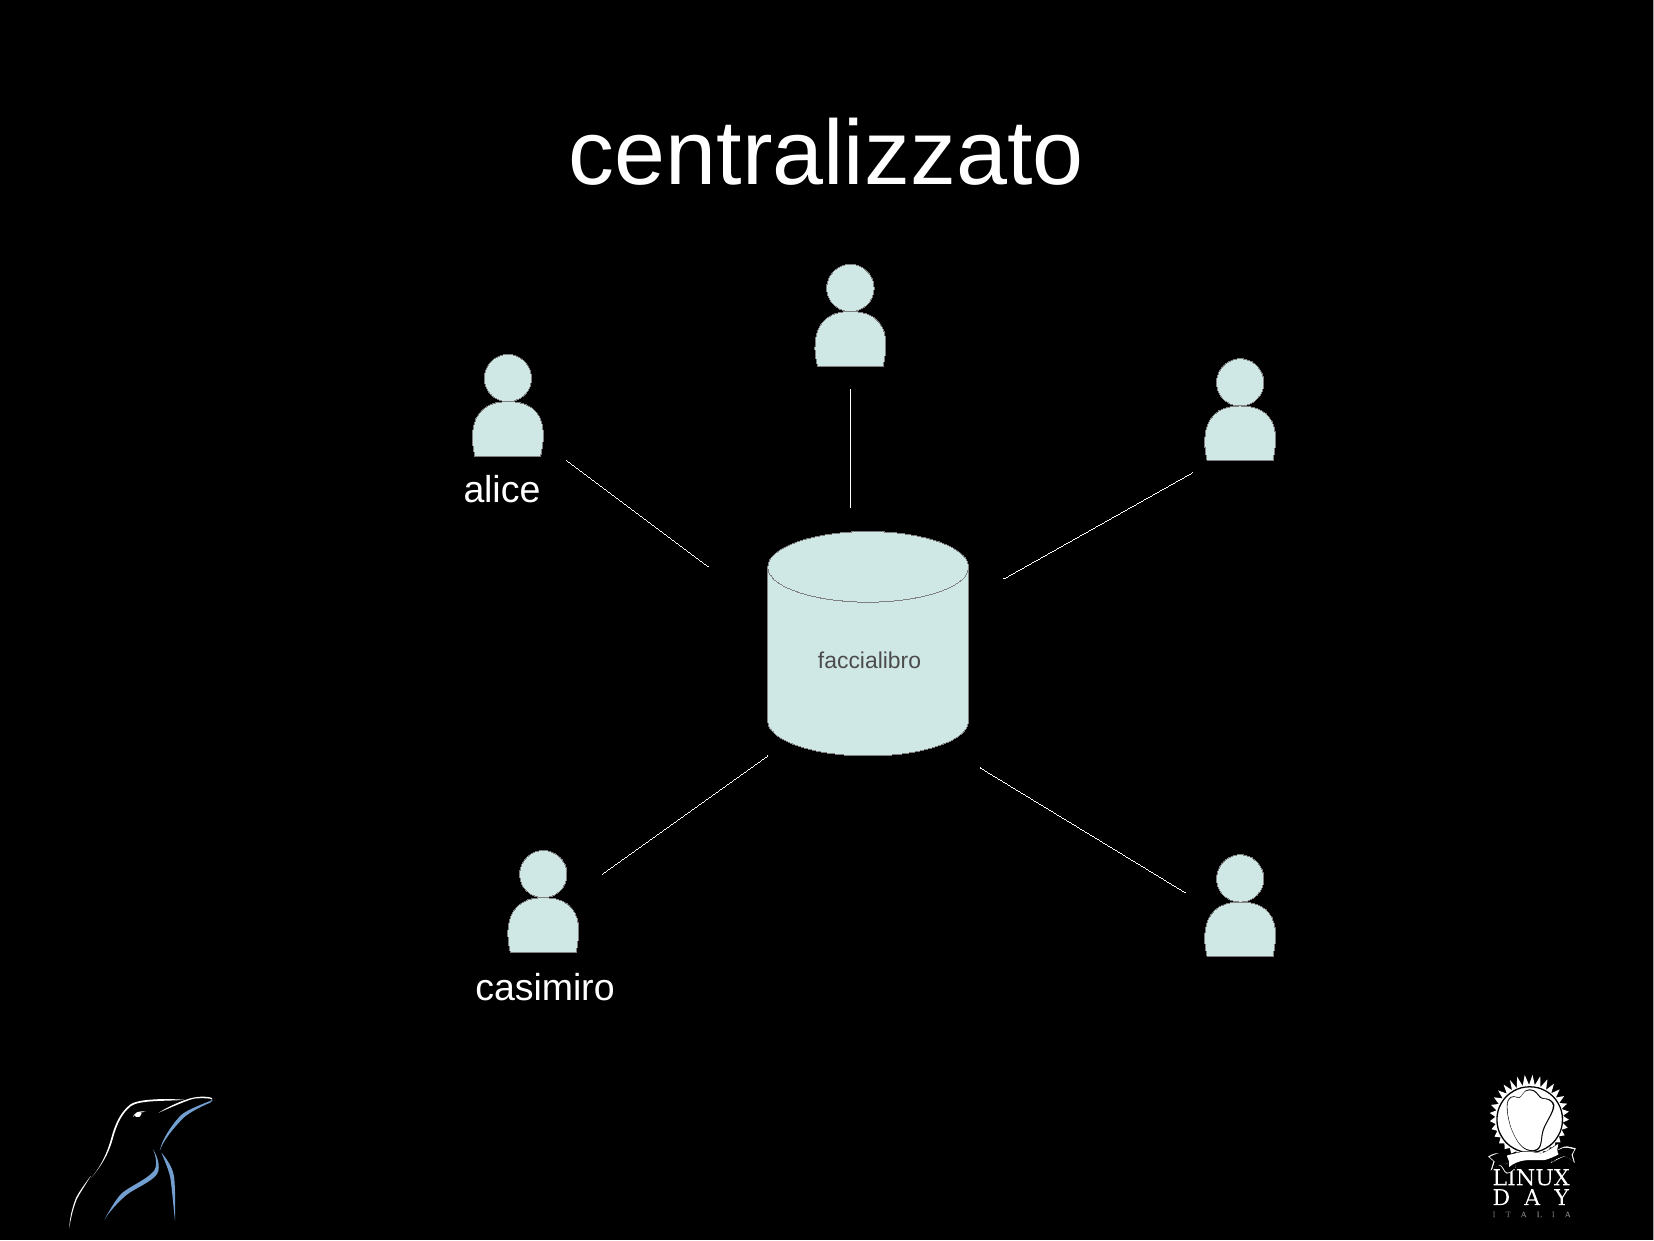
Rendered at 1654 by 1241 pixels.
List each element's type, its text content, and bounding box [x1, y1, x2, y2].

text_box [767, 531, 969, 640]
text_box alice [448, 460, 627, 518]
text_box [1204, 854, 1276, 957]
text_box [472, 354, 544, 457]
text_box [507, 850, 579, 953]
text_box casimiro [460, 958, 701, 1016]
title centralizzato [82, 49, 1571, 257]
text_box faccialibro [767, 640, 972, 681]
text_box [767, 681, 969, 756]
text_box [1204, 358, 1276, 461]
text_box [814, 264, 886, 367]
